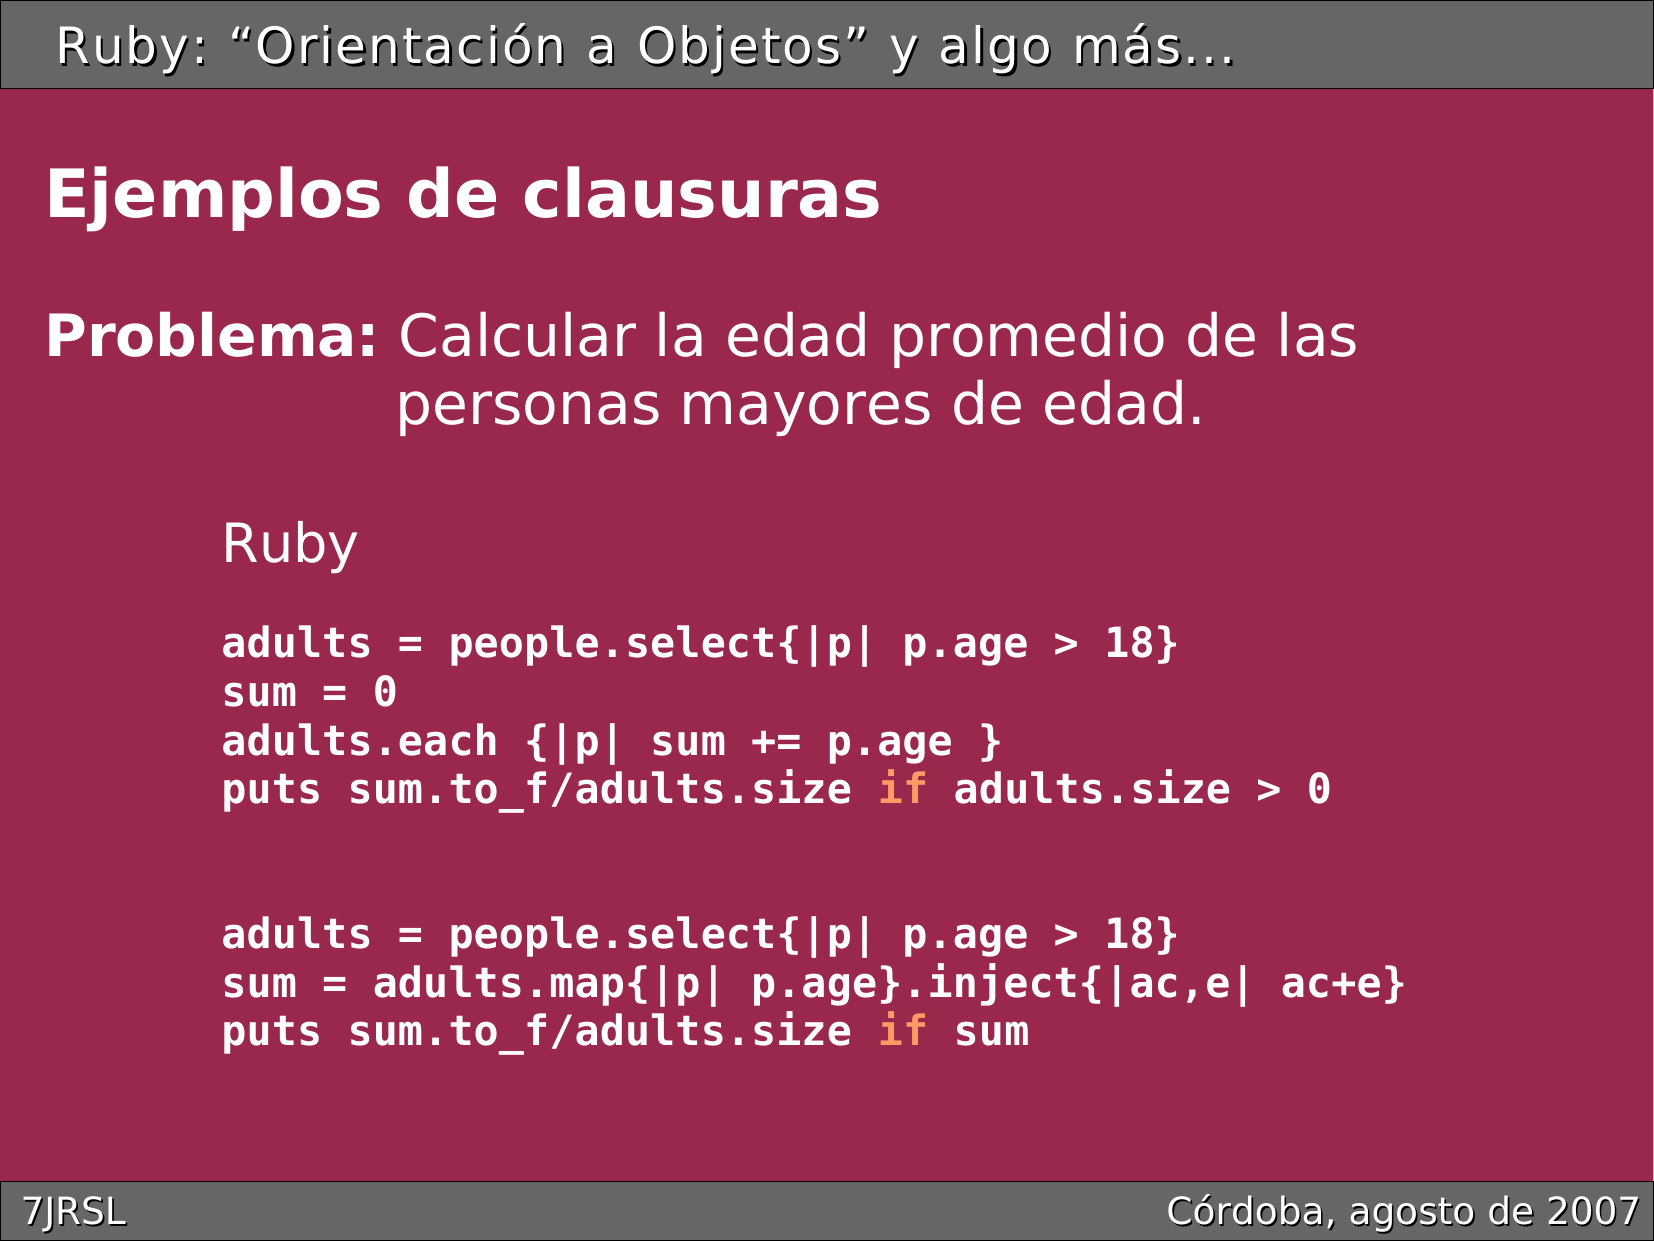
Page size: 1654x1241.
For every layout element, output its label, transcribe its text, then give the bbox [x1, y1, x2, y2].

text_box Problema: Calcular la edad promedio de las personas mayores de edad. [29, 295, 1654, 446]
text_box 7JRSL [5, 1182, 178, 1241]
text_box Ejemplos de clausuras [29, 147, 1625, 241]
text_box [0, 1181, 1654, 1241]
text_box Ruby adults = people.select{|p| p.age > 18} sum = 0 adults.each {|p| sum += p.age } puts sum.to_f/adults.size if adults.size > 0 adults = people.select{|p| p.age > 18} sum = adults.map{|p| p.age}.inject{|ac,e| ac+e} puts sum.to_f/adults.size if sum [206, 505, 1424, 1063]
text_box [0, 0, 1654, 89]
text_box Córdoba, agosto de 2007 [1151, 1182, 1654, 1241]
text_box Ruby: “Orientación a Objetos” y algo más... [40, 9, 1565, 89]
